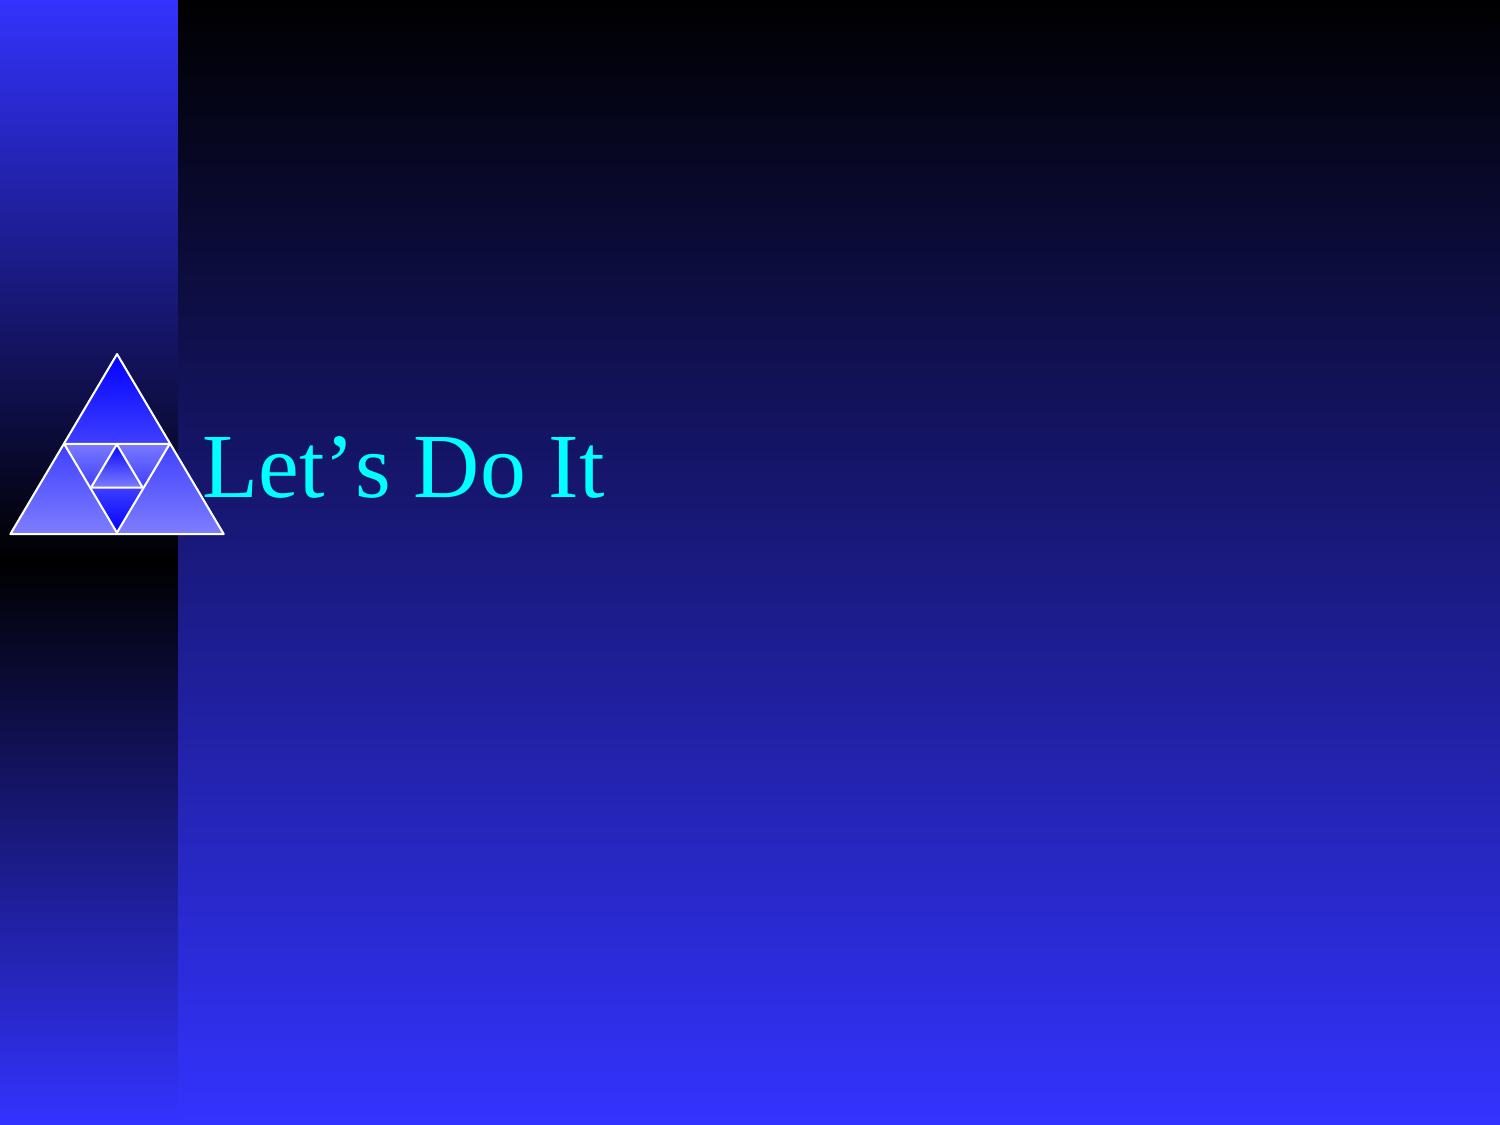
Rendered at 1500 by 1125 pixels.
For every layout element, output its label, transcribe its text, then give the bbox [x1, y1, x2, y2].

title Let’s Do It [187, 374, 1463, 563]
